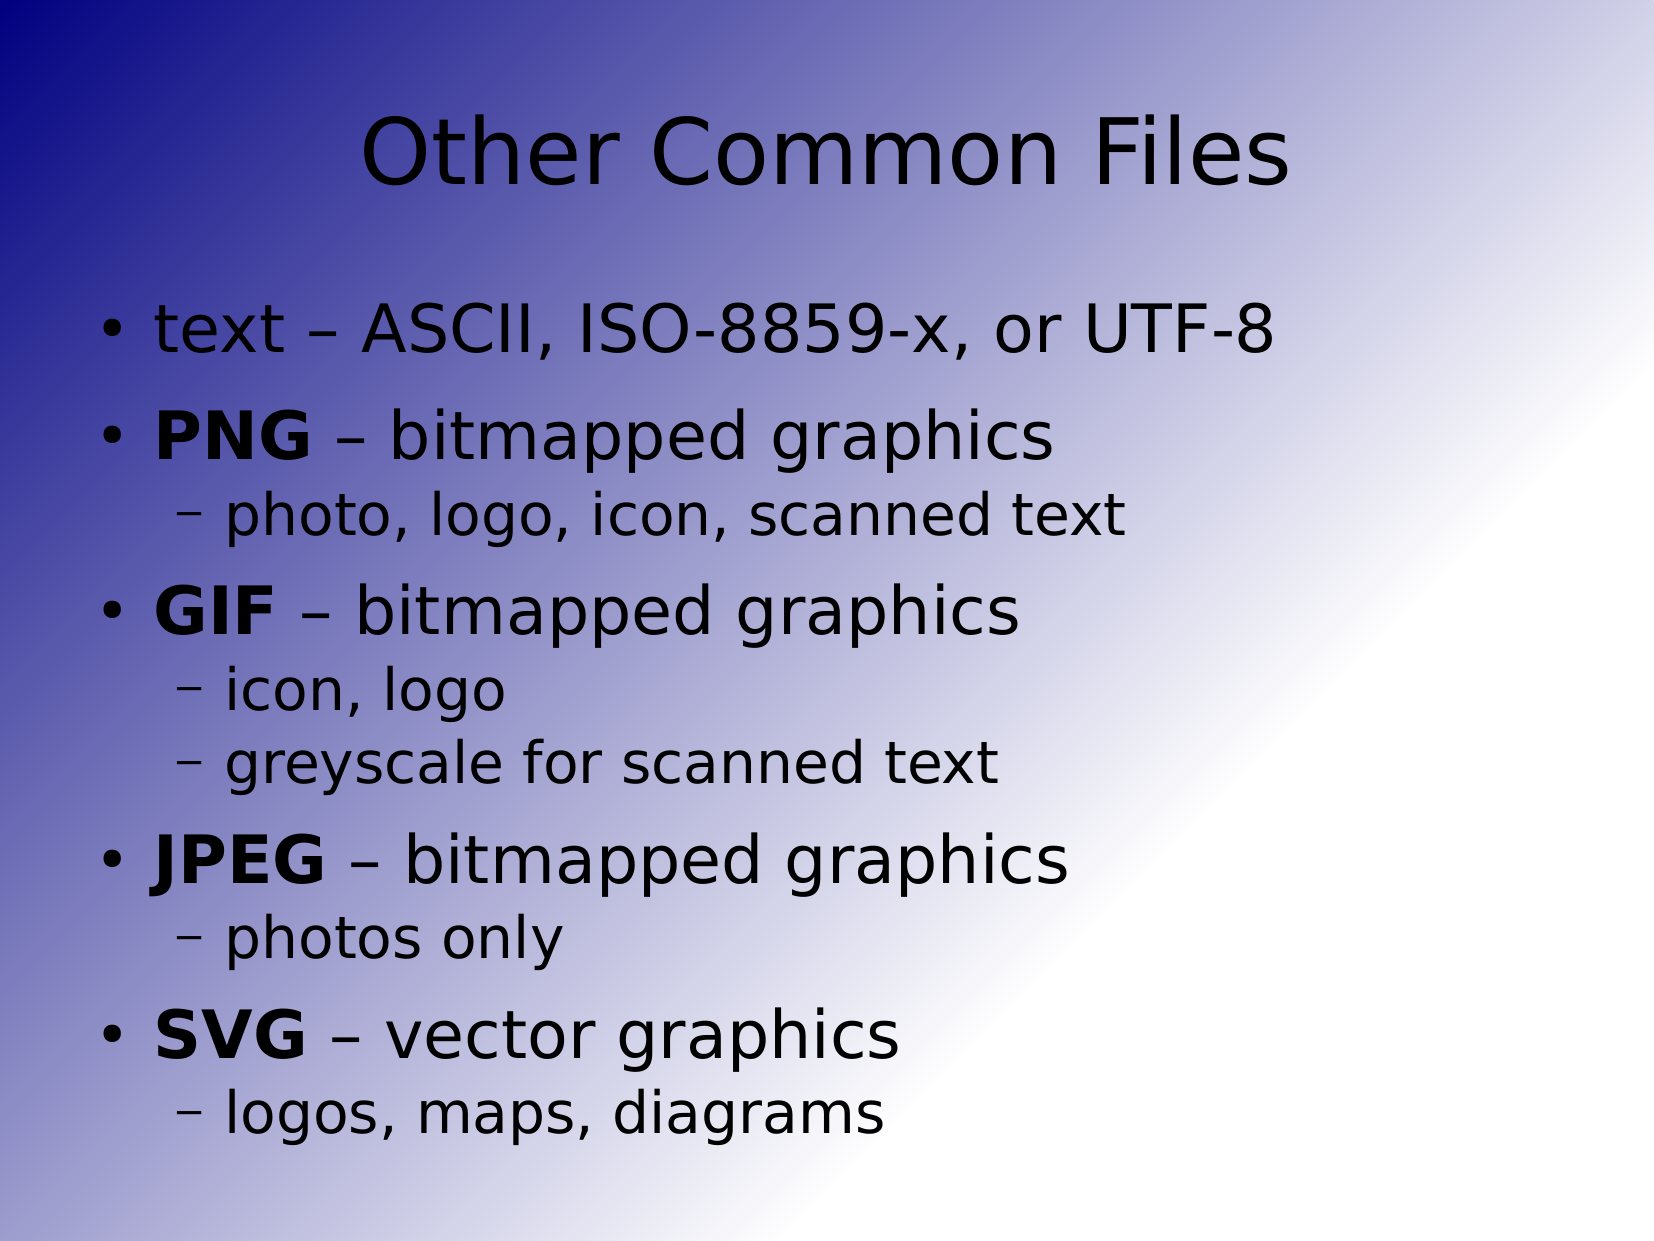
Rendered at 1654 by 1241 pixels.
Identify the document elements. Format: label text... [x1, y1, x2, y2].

title Other Common Files [82, 49, 1571, 257]
list text – ASCII, ISO-8859-x, or UTF-8 PNG – bitmapped graphics photo, logo, icon, scanned text GIF – bitmapped graphics icon, logo greyscale for scanned text JPEG – bitmapped graphics photos only SVG – vector graphics logos, maps, diagrams [82, 290, 1571, 1148]
